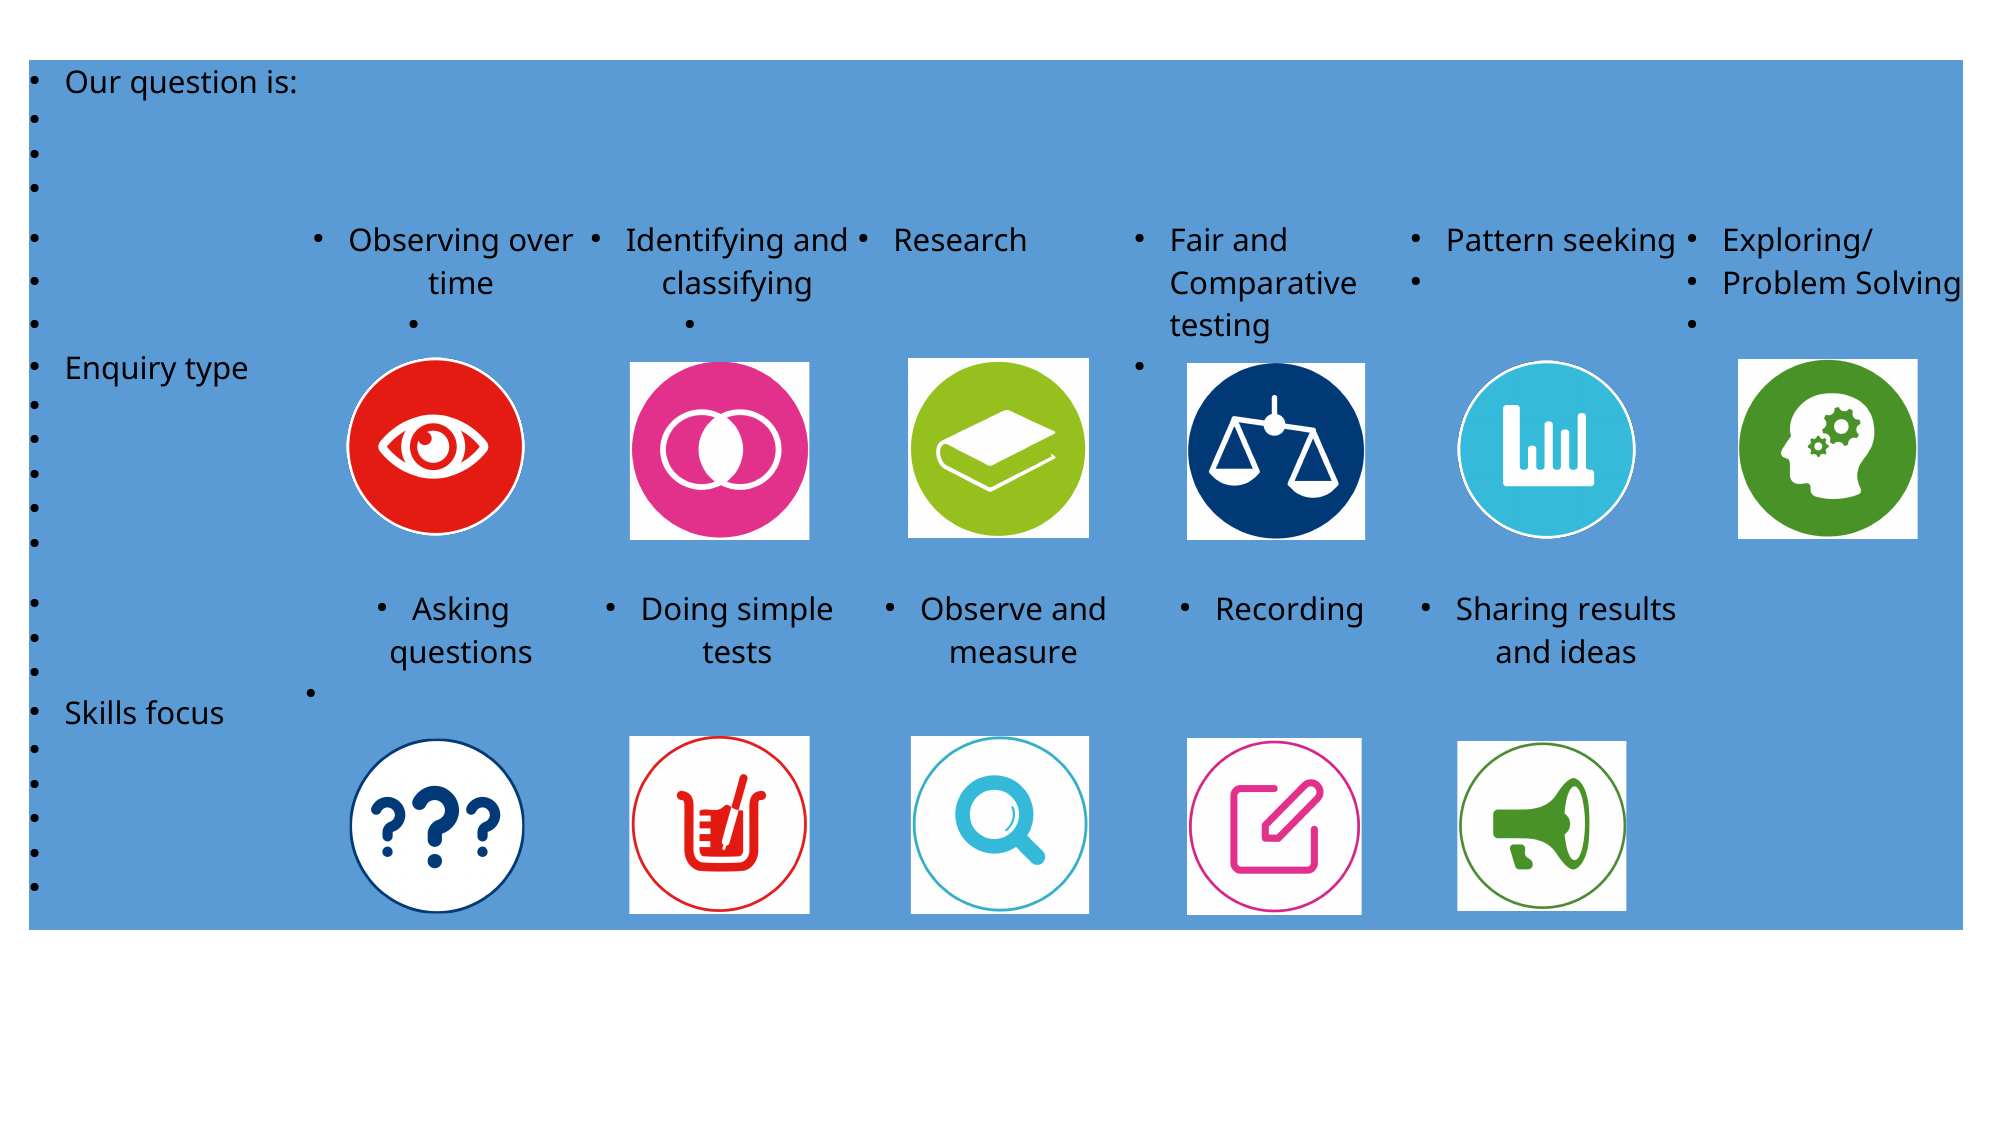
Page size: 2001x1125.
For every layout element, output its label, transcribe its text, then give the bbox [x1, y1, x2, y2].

picture [629, 736, 810, 914]
table_cell Recording [1134, 587, 1410, 930]
picture [1187, 363, 1366, 541]
picture [1457, 741, 1627, 912]
table_cell Fair and Comparative testing [1134, 218, 1410, 587]
table_cell Research [858, 218, 1134, 587]
table_cell Observing over time [305, 218, 582, 587]
picture [1457, 360, 1636, 539]
table_cell Sharing results and ideas [1410, 587, 1687, 930]
table_cell Doing simple tests [582, 587, 858, 930]
table_cell Observe and measure [858, 587, 1134, 930]
picture [346, 357, 525, 536]
table_cell Enquiry type [29, 218, 305, 587]
picture [629, 362, 810, 541]
picture [908, 358, 1089, 538]
picture [910, 736, 1090, 914]
picture [1187, 738, 1362, 915]
table_cell Asking questions [305, 587, 582, 930]
table_cell Identifying and classifying [582, 218, 858, 587]
table_cell Skills focus [29, 587, 305, 930]
table_cell [1687, 587, 1963, 930]
picture [349, 738, 525, 914]
table_cell Exploring/ Problem Solving [1687, 218, 1963, 587]
picture [1738, 359, 1918, 539]
table_cell Pattern seeking [1410, 218, 1687, 587]
table_header Our question is: [29, 60, 1963, 218]
